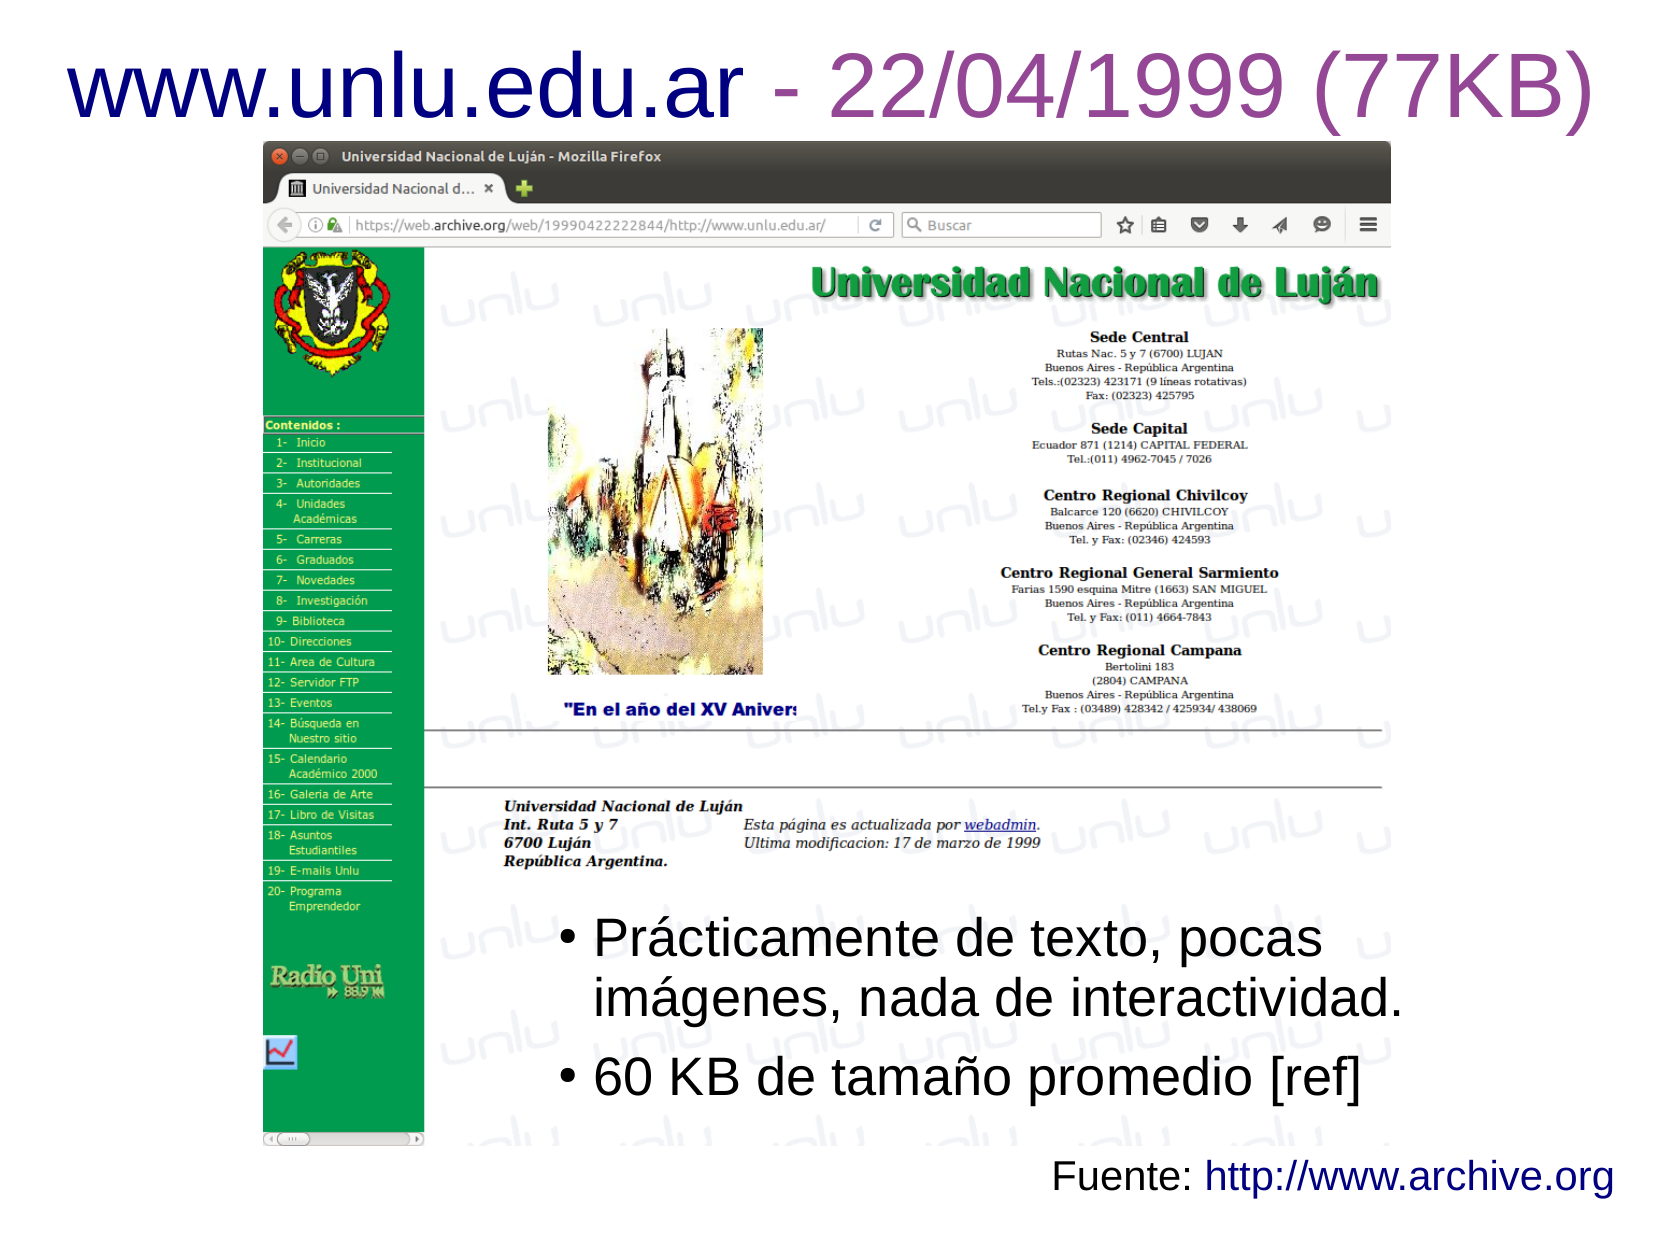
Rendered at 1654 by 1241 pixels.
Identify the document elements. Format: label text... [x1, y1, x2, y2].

title www.unlu.edu.ar - 22/04/1999 (77KB) [35, 0, 1630, 189]
text_box Prácticamente de texto, pocas imágenes, nada de interactividad. 60 KB de tamaño promedio [ref] [543, 899, 1501, 1128]
text_box Fuente: http://www.archive.org [968, 1145, 1630, 1207]
picture [263, 189, 1391, 1146]
